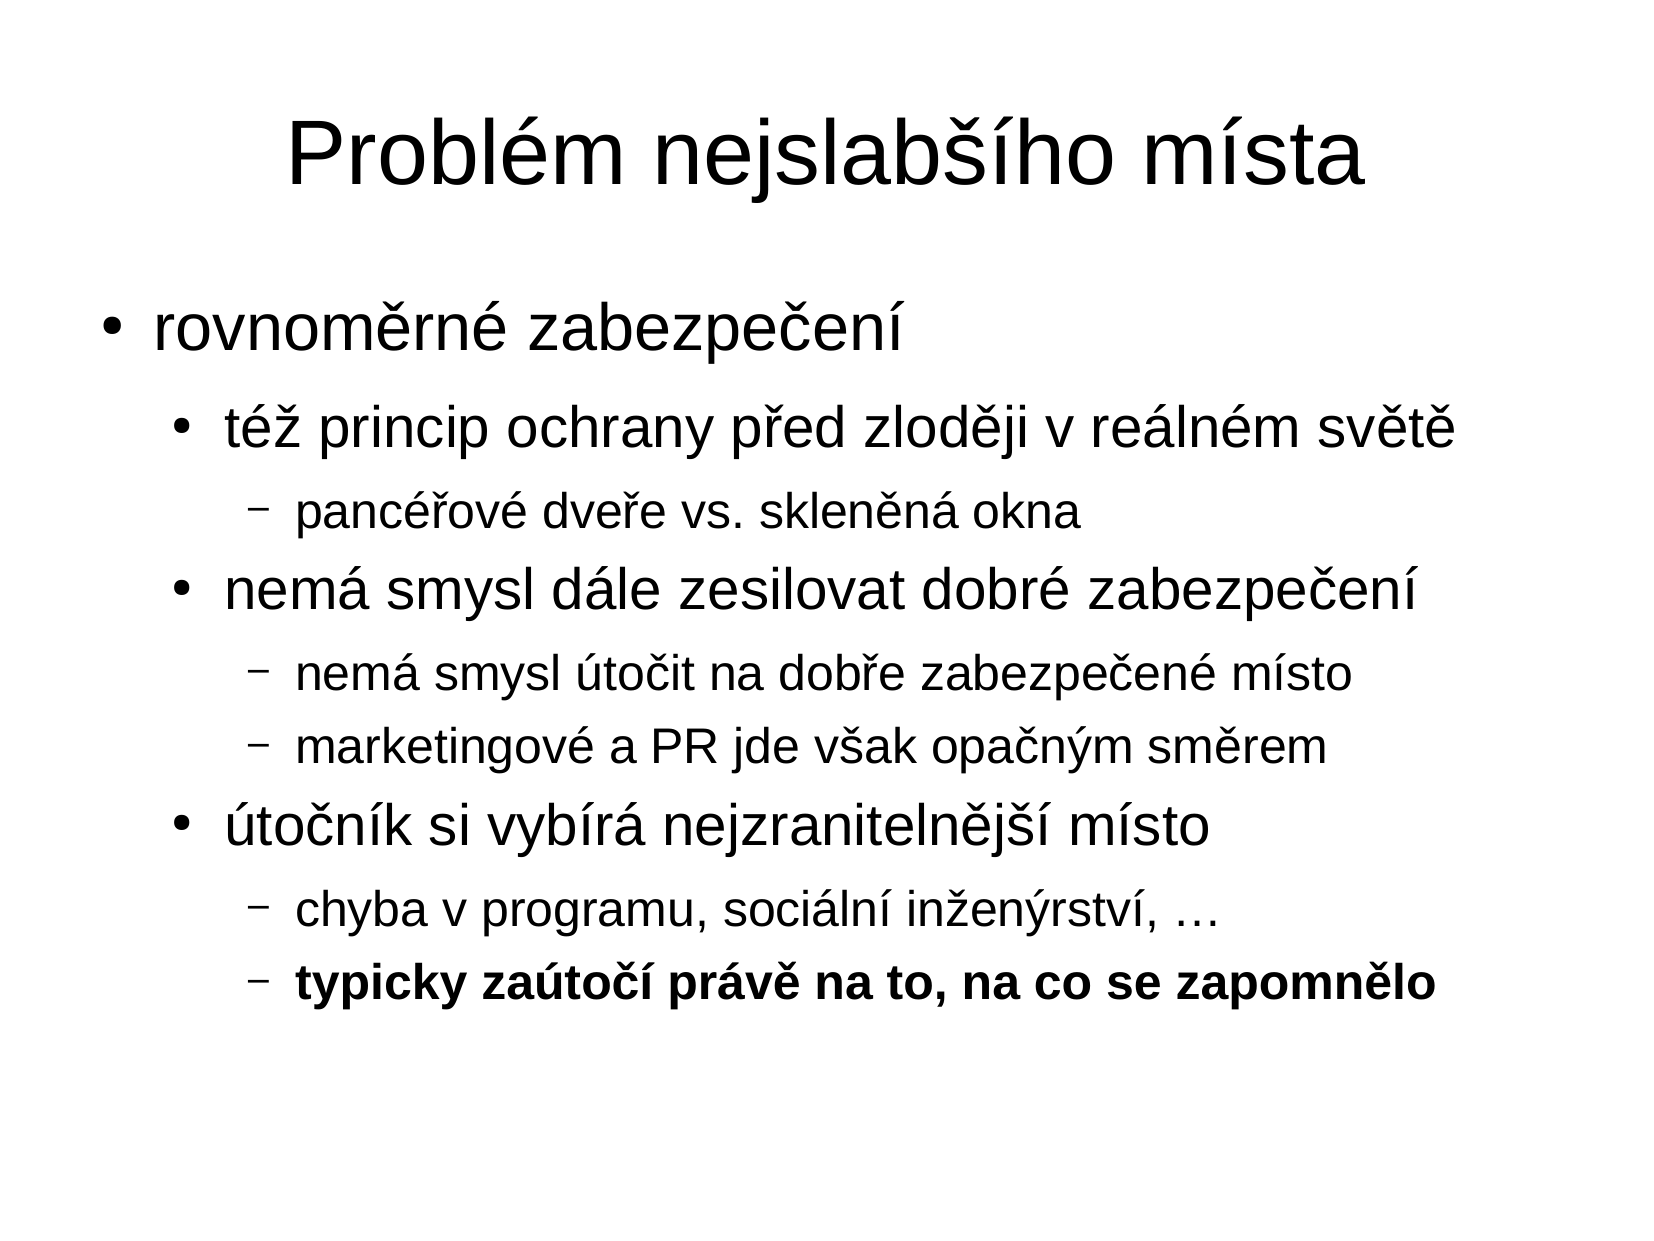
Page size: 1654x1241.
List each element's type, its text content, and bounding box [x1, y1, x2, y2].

list rovnoměrné zabezpečení též princip ochrany před zloději v reálném světě pancéřové dveře vs. skleněná okna nemá smysl dále zesilovat dobré zabezpečení nemá smysl útočit na dobře zabezpečené místo marketingové a PR jde však opačným směrem útočník si vybírá nejzranitelnější místo chyba v programu, sociální inženýrství, … typicky zaútočí právě na to, na co se zapomnělo [82, 290, 1571, 1094]
title Problém nejslabšího místa [82, 56, 1571, 250]
